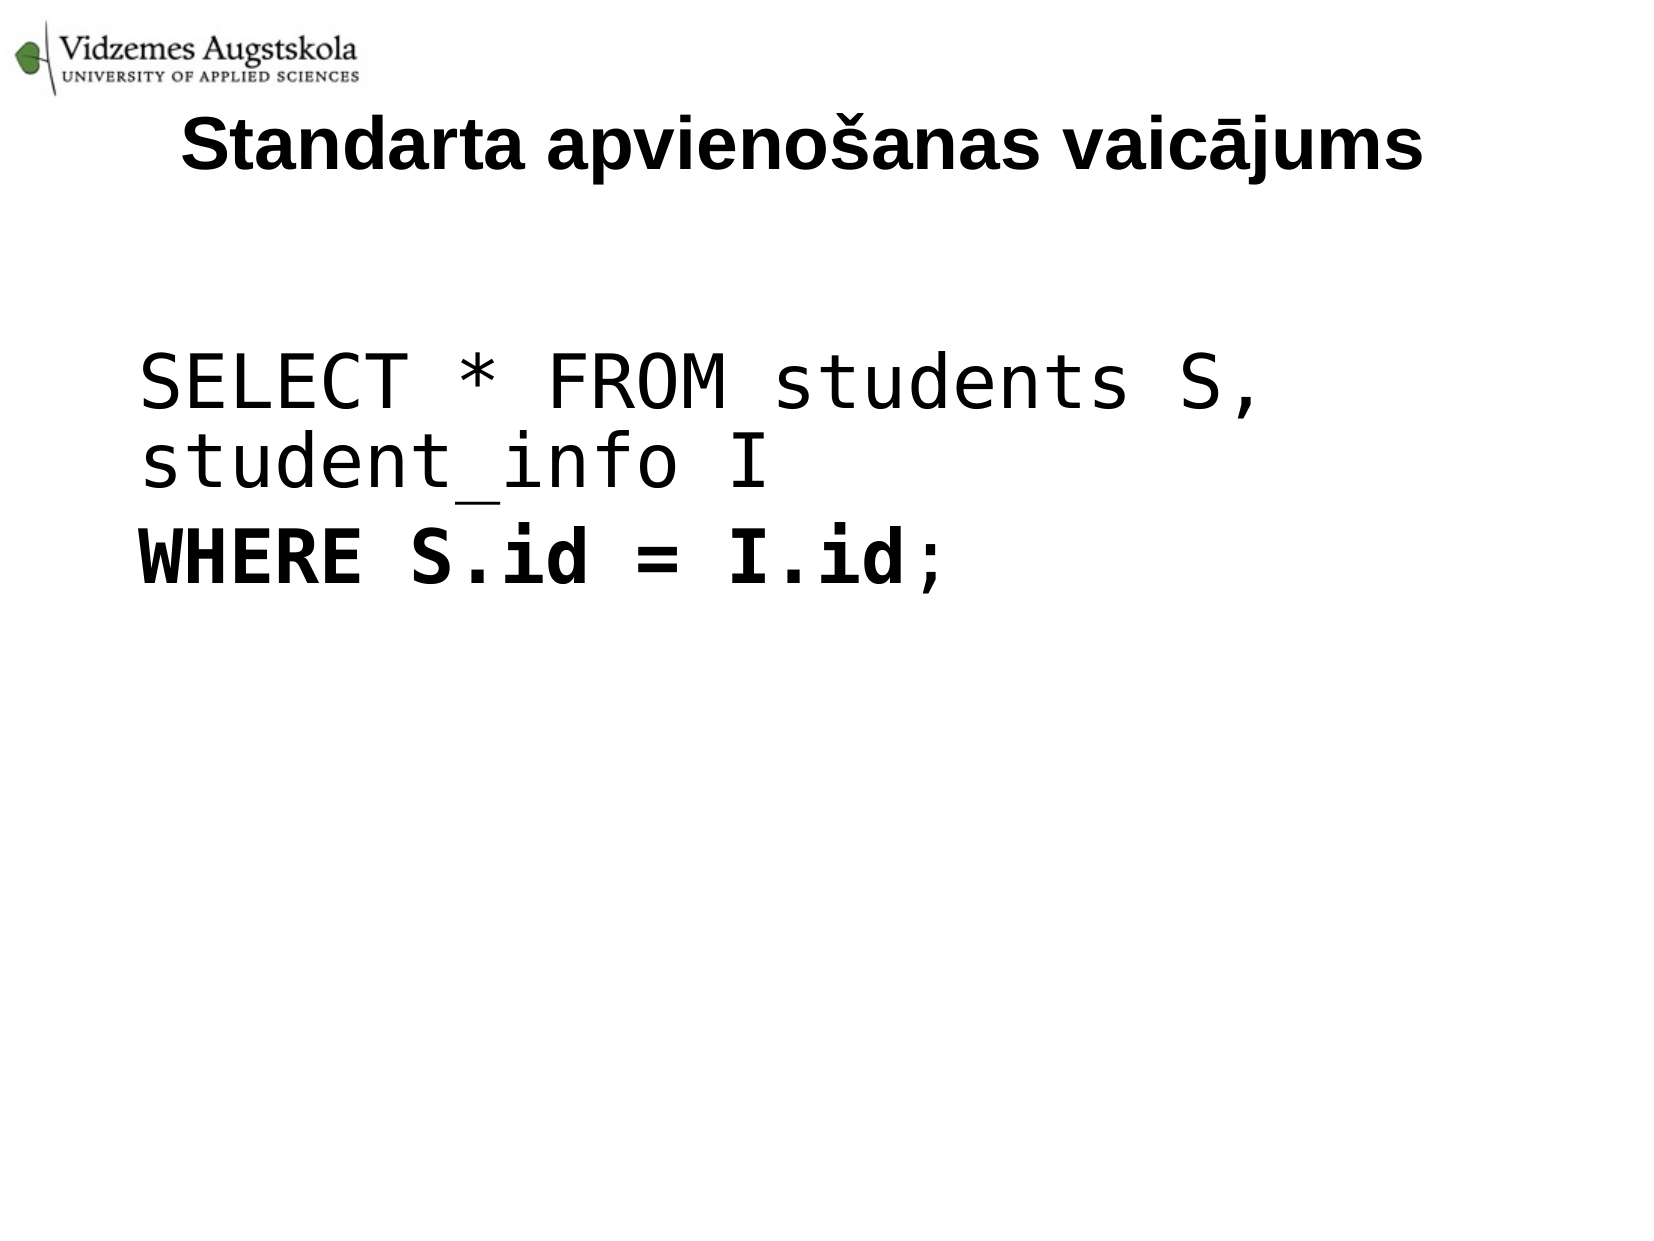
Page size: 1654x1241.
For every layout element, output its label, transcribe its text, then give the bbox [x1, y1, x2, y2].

picture [5, 2, 368, 113]
list SELECT * FROM students S, student_info I WHERE S.id = I.id; [82, 236, 1569, 1107]
title Standarta apvienošanas vaicājums [94, 103, 1512, 188]
